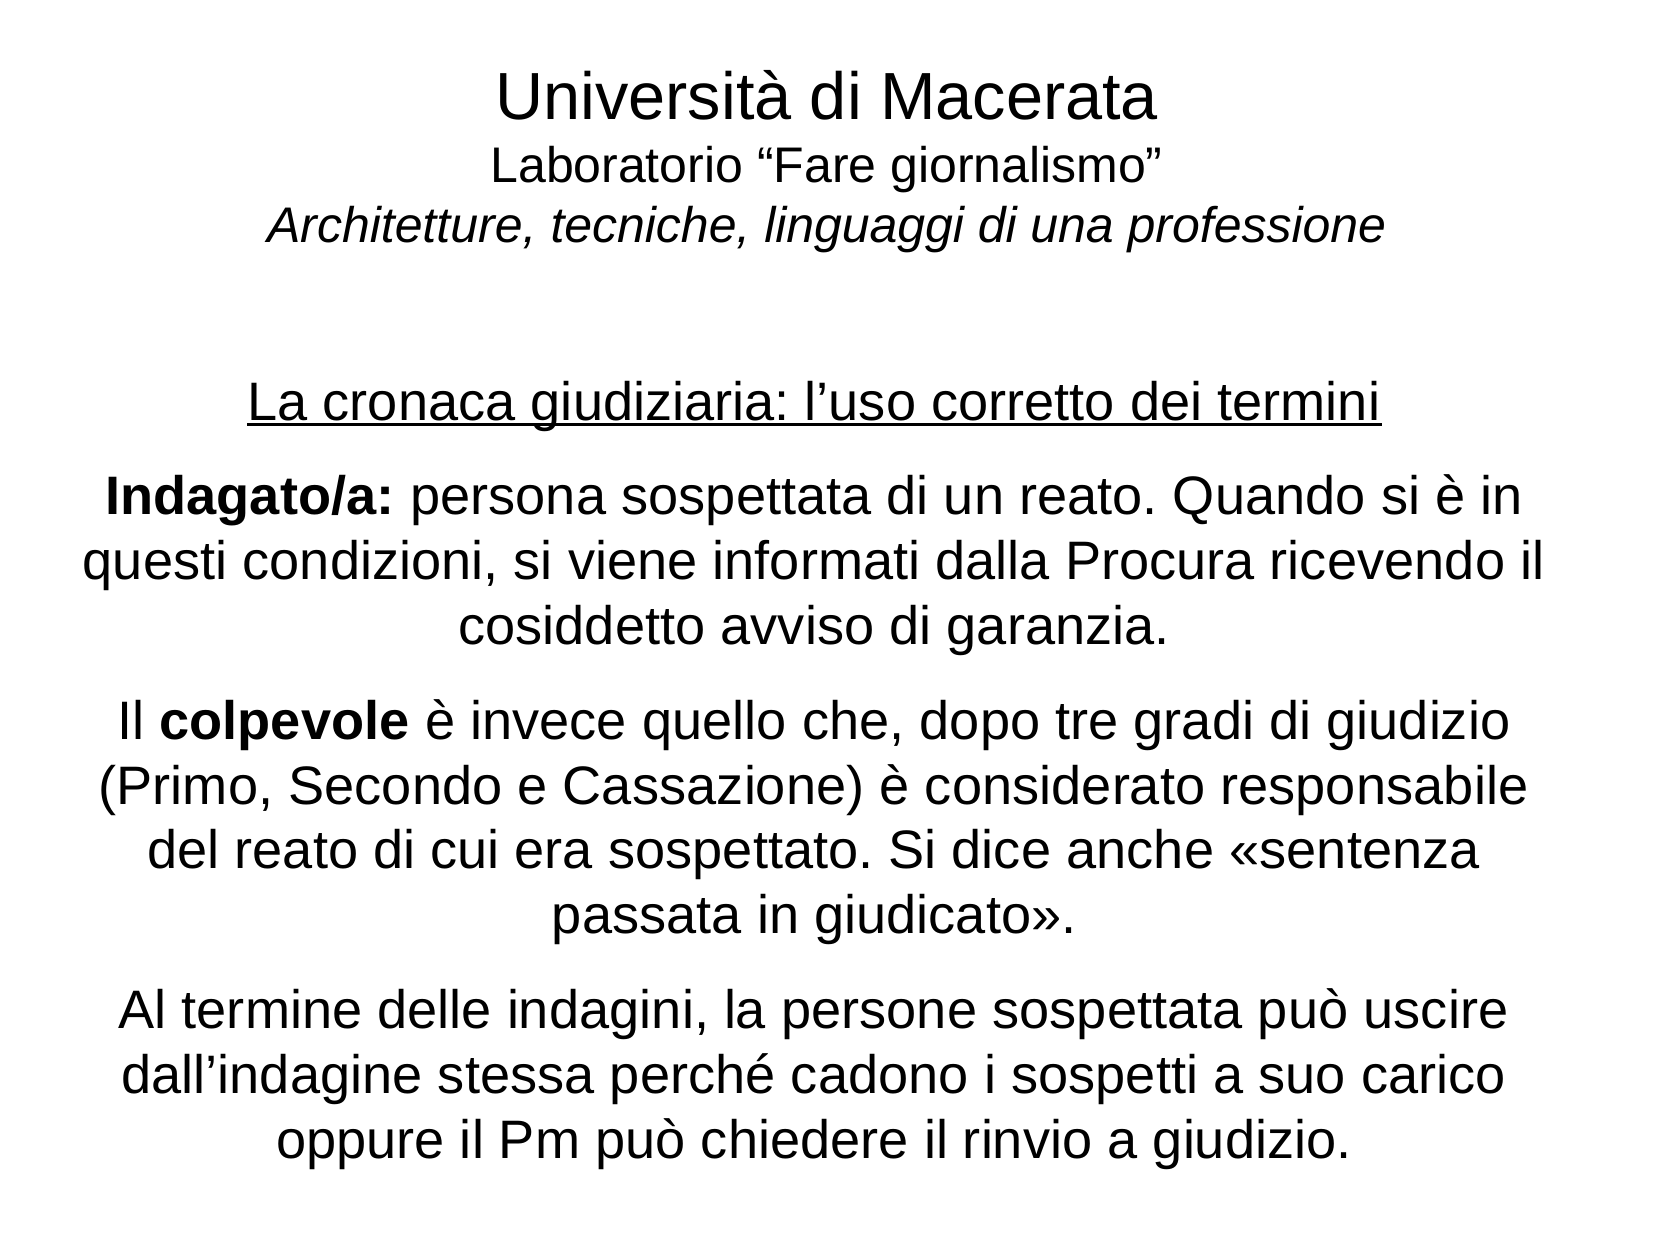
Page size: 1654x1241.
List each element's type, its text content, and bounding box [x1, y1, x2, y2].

title Università di Macerata Laboratorio “Fare giornalismo” Architetture, tecniche, linguaggi di una professione [82, 49, 1571, 257]
subtitle La cronaca giudiziaria: l’uso corretto dei termini Indagato/a: persona sospettata di un reato. Quando si è in questi condizioni, si viene informati dalla Procura ricevendo il cosiddetto avviso di garanzia. Il colpevole è invece quello che, dopo tre gradi di giudizio (Primo, Secondo e Cassazione) è considerato responsabile del reato di cui era sospettato. Si dice anche «sentenza passata in giudicato». Al termine delle indagini, la persone sospettata può uscire dall’indagine stessa perché cadono i sospetti a suo carico oppure il Pm può chiedere il rinvio a giudizio. [82, 291, 1571, 1235]
